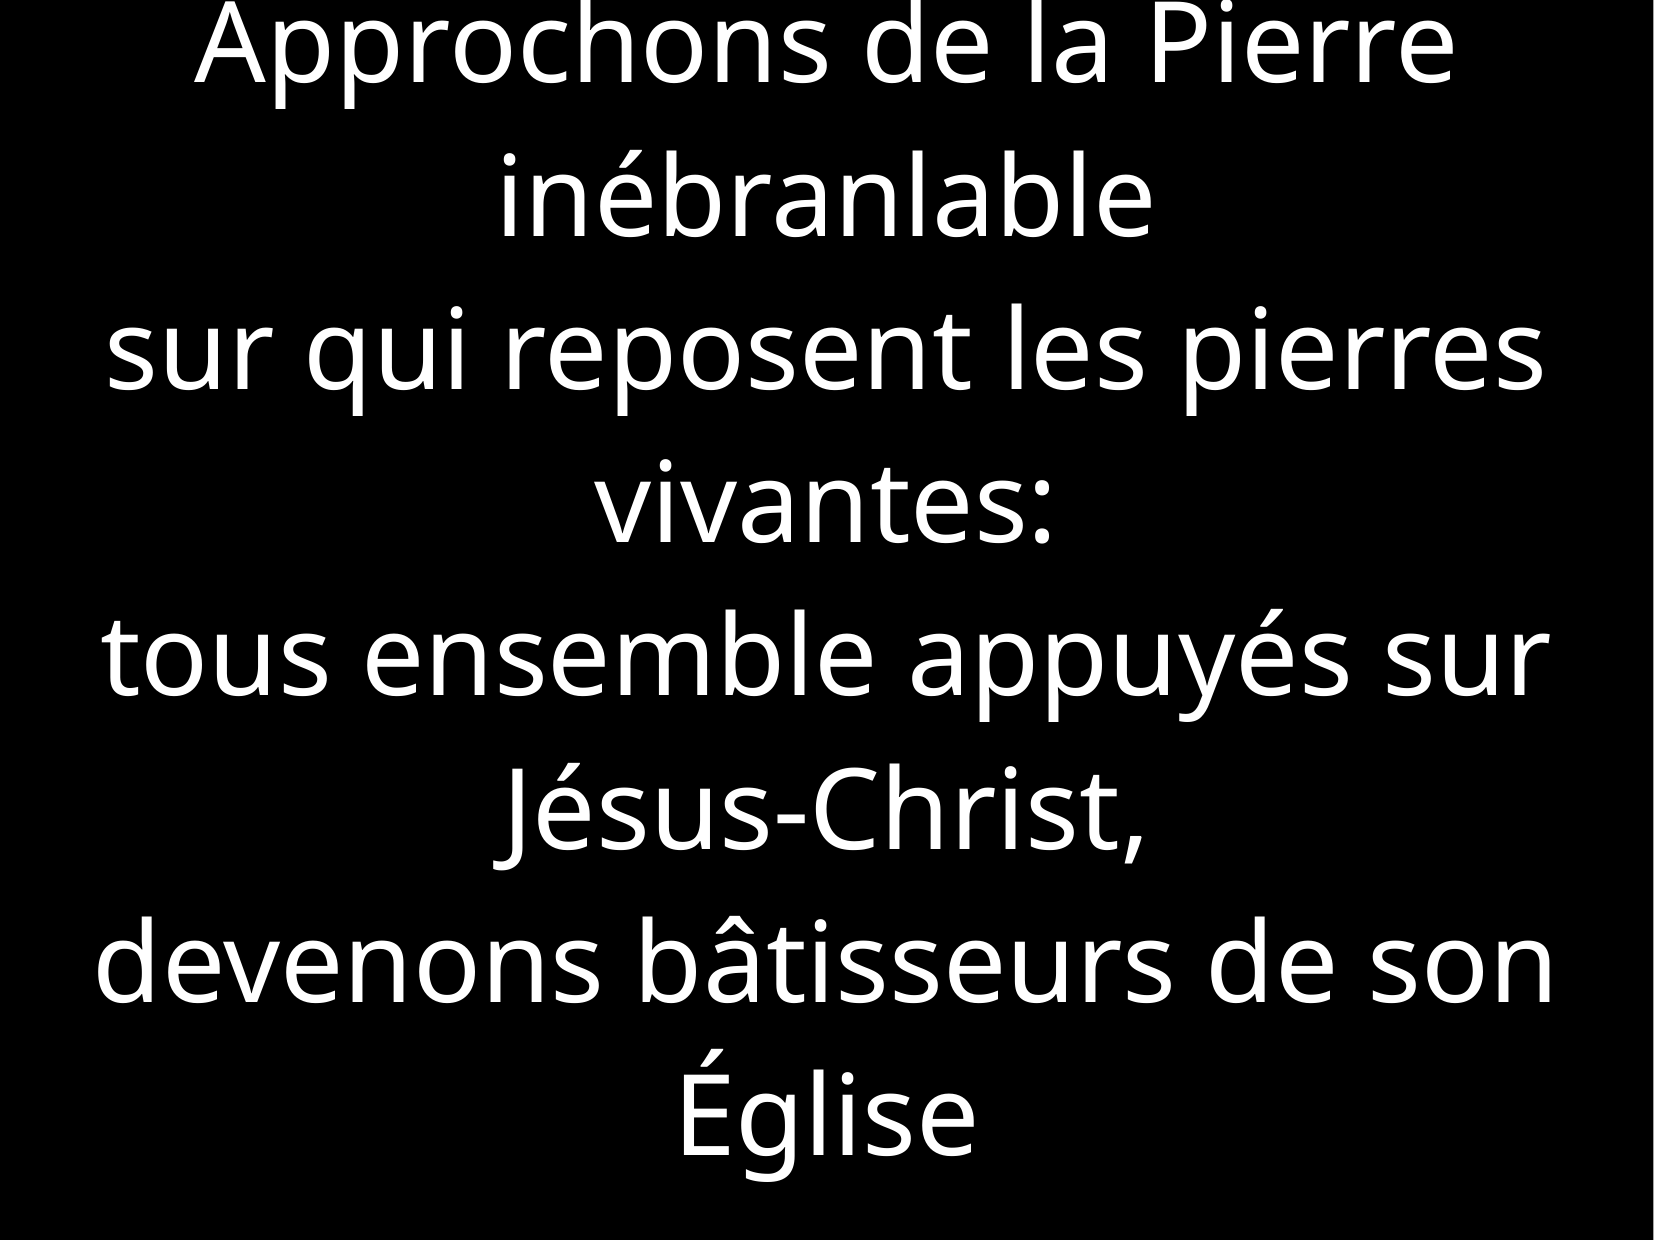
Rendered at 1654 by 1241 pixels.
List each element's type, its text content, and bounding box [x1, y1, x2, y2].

subtitle Approchons de la Pierre inébranlable sur qui reposent les pierres vivantes: tous ensemble appuyés sur Jésus-Christ, devenons bâtisseurs de son Église [23, 0, 1630, 1241]
